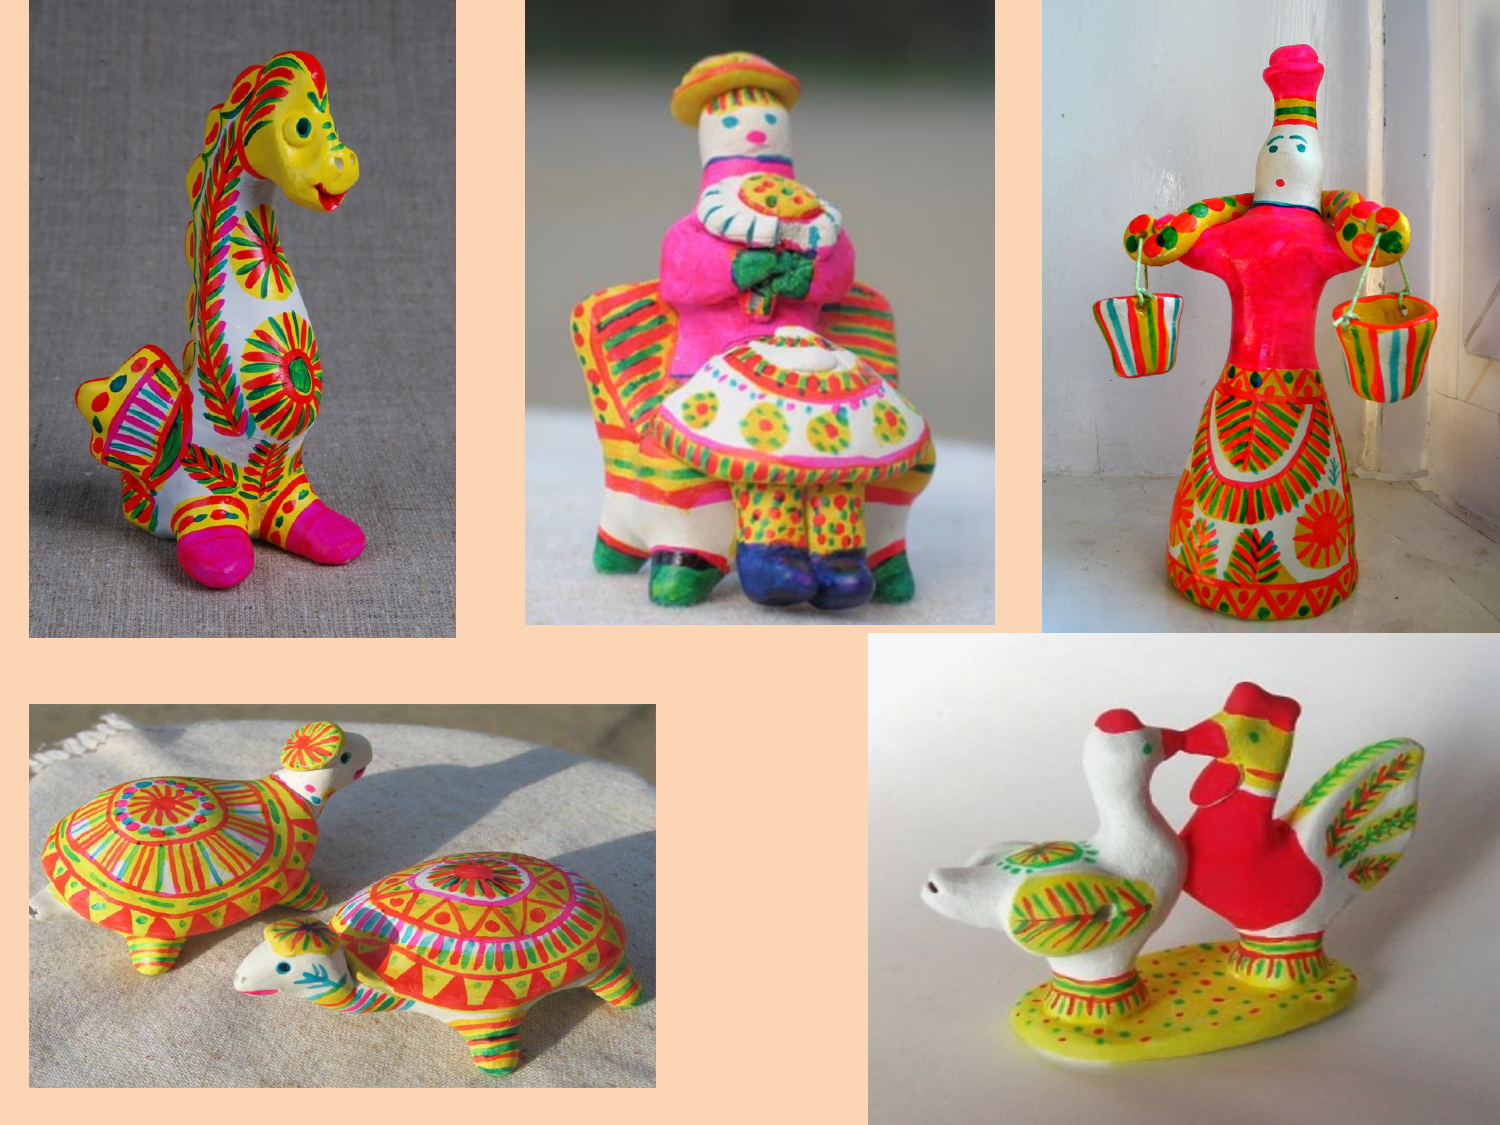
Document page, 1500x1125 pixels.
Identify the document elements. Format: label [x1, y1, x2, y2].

picture [29, 704, 656, 1088]
picture [868, 0, 1500, 1125]
picture [29, 0, 456, 638]
picture [525, 0, 995, 625]
